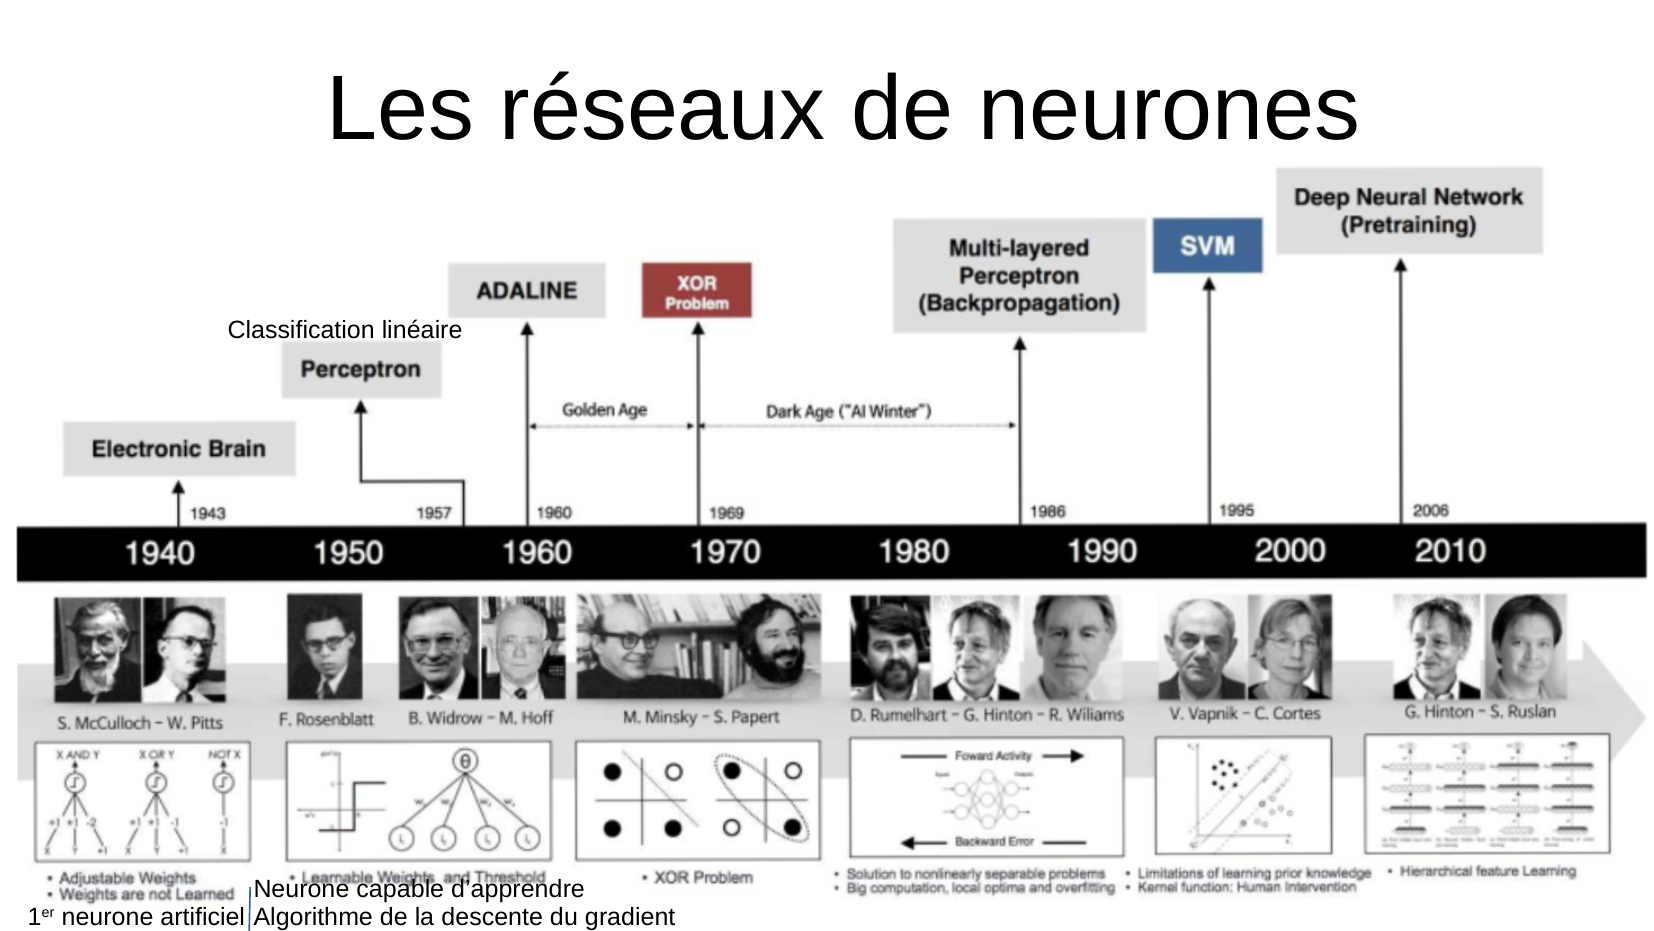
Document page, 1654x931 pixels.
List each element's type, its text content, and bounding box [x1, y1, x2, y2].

title Les réseaux de neurones [100, 29, 1589, 147]
text_box 1er neurone artificiel [12, 895, 238, 931]
text_box Neurone capable d’apprendre Algorithme de la descente du gradient [238, 867, 692, 931]
text_box Classification linéaire [212, 308, 478, 352]
picture [15, 143, 1652, 916]
